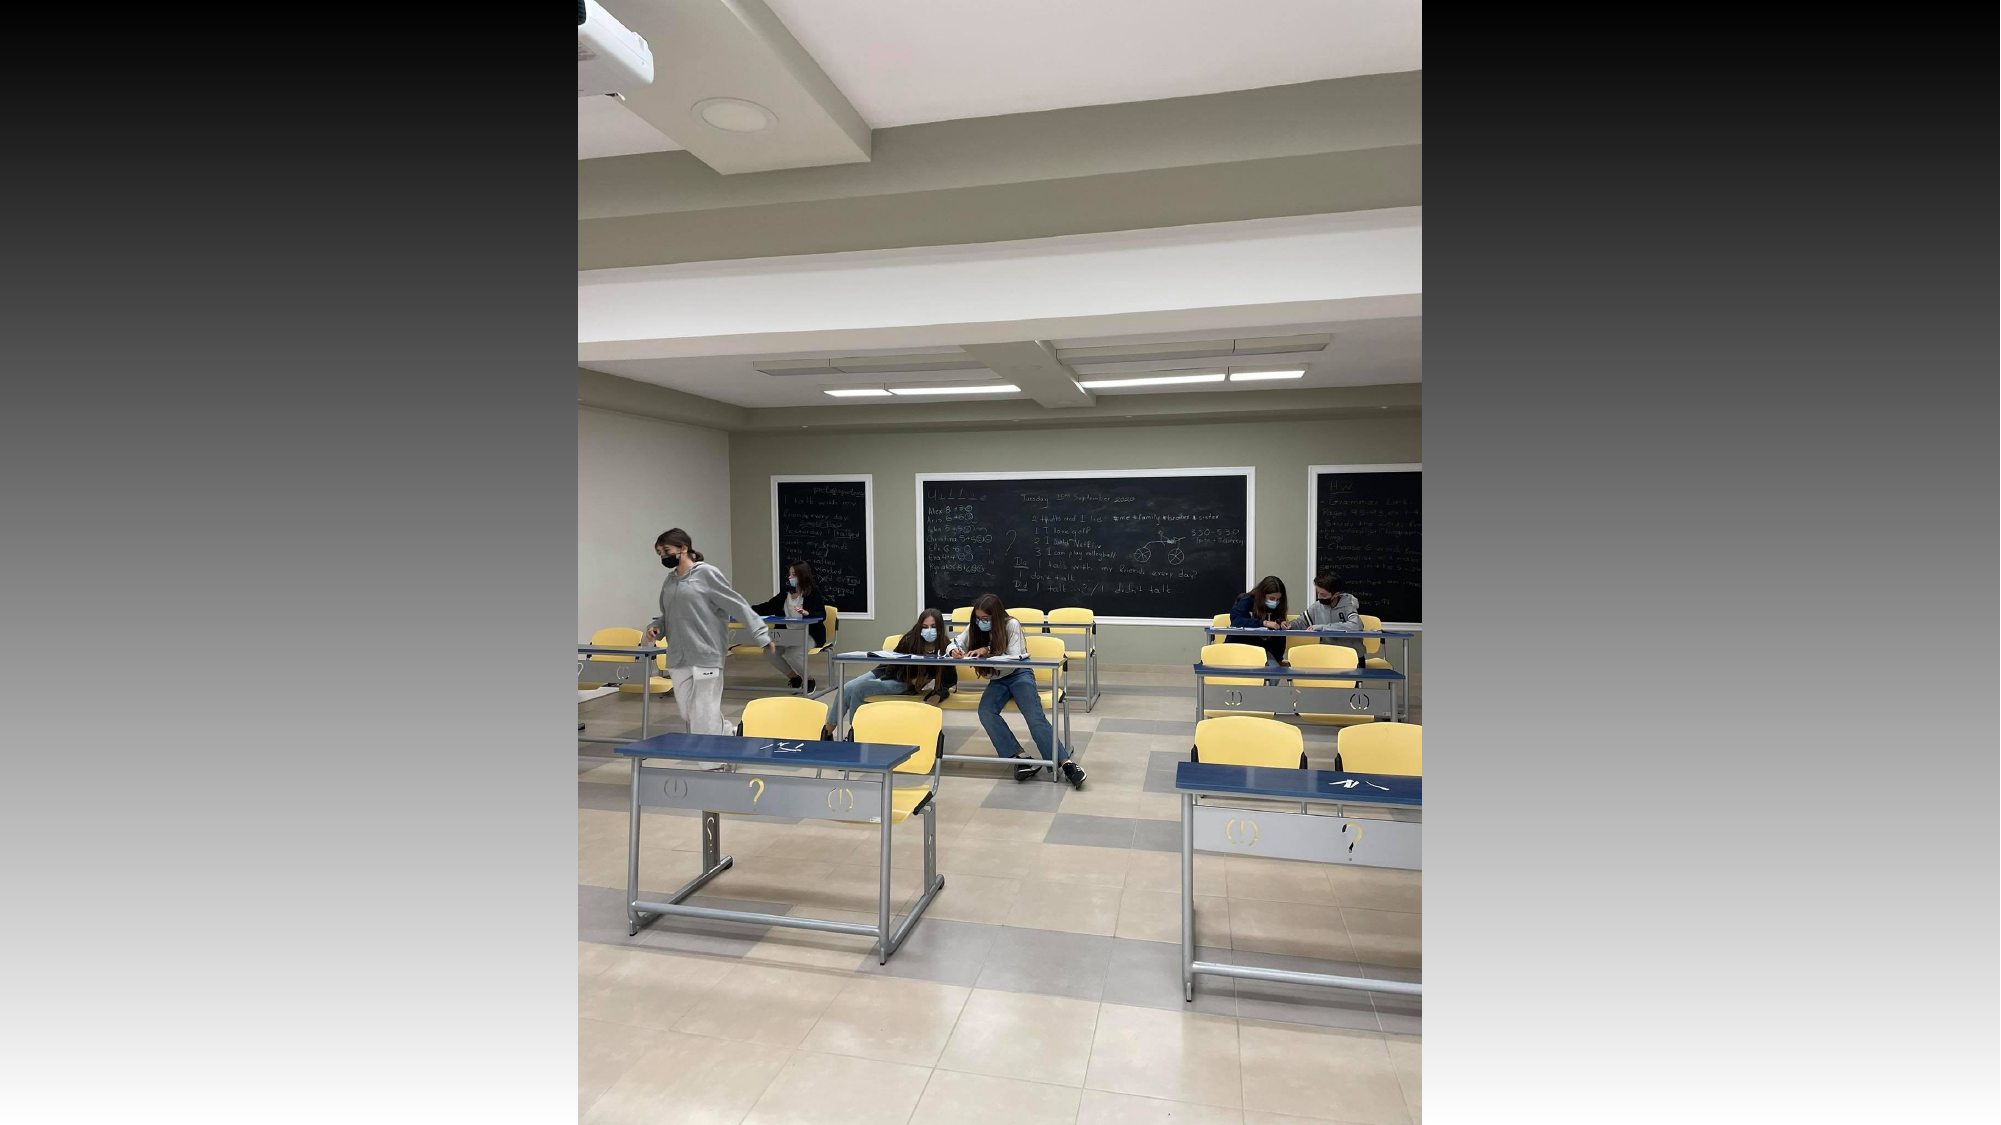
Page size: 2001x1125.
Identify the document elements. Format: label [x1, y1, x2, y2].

picture [578, 0, 1422, 1125]
